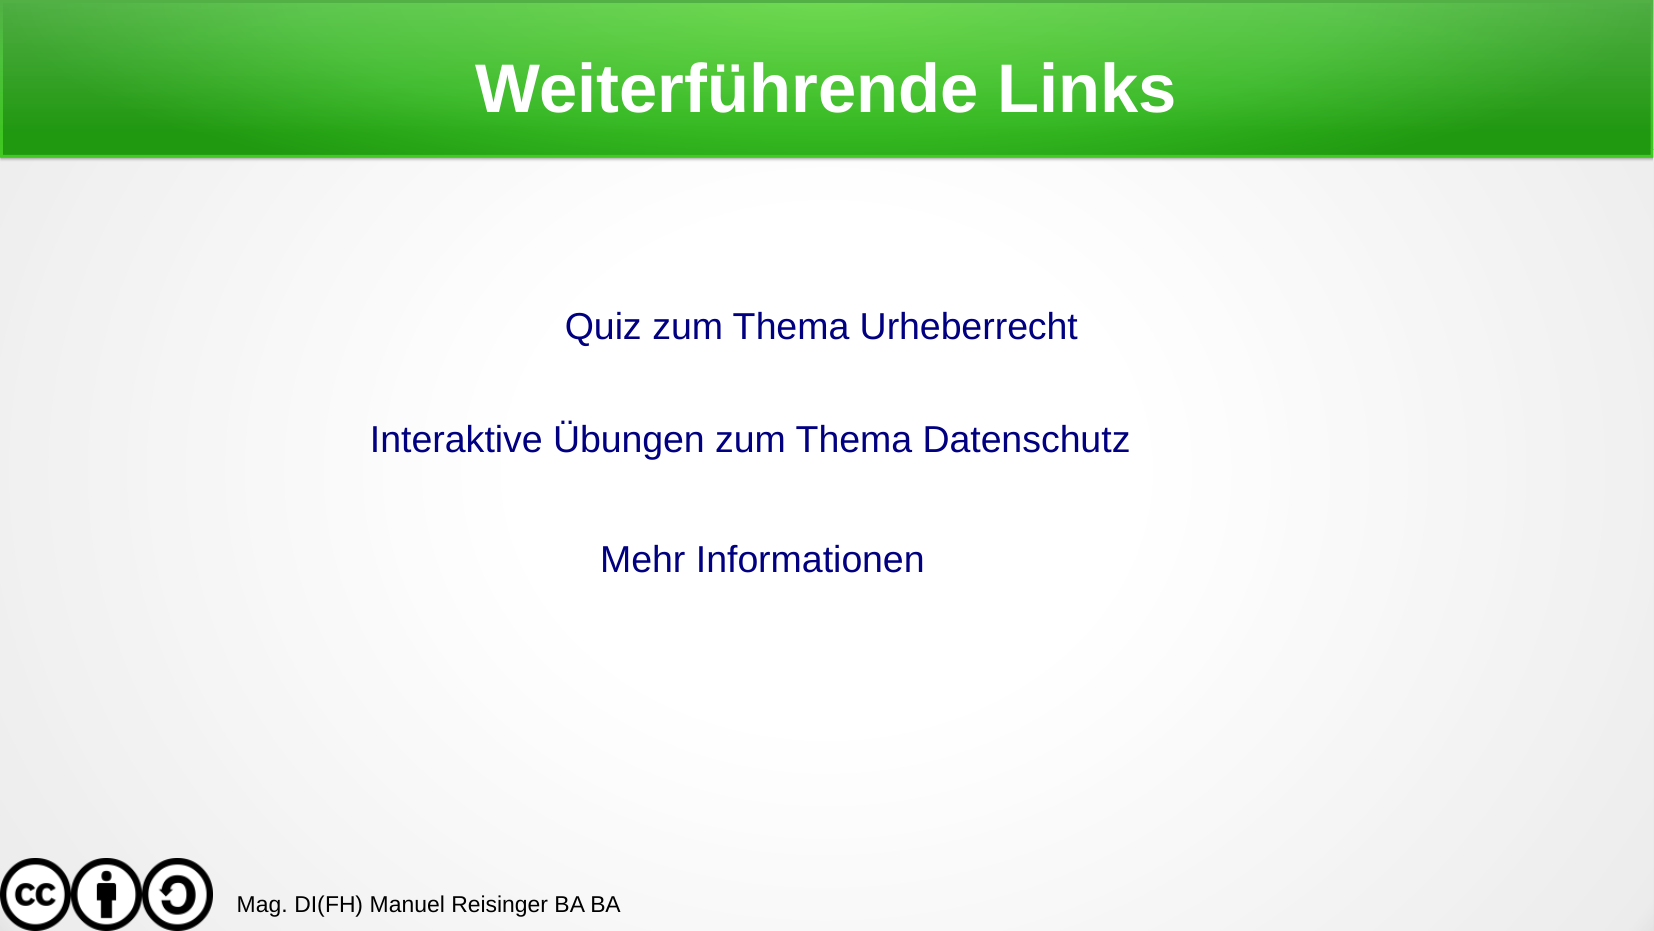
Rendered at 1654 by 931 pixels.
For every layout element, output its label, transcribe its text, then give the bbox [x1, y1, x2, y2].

picture [0, 858, 213, 931]
text_box Interaktive Übungen zum Thema Datenschutz [355, 411, 1365, 482]
text_box Mehr Informationen [585, 531, 1088, 602]
title Weiterführende Links [82, 35, 1571, 142]
text_box Quiz zum Thema Urheberrecht [550, 298, 1119, 369]
